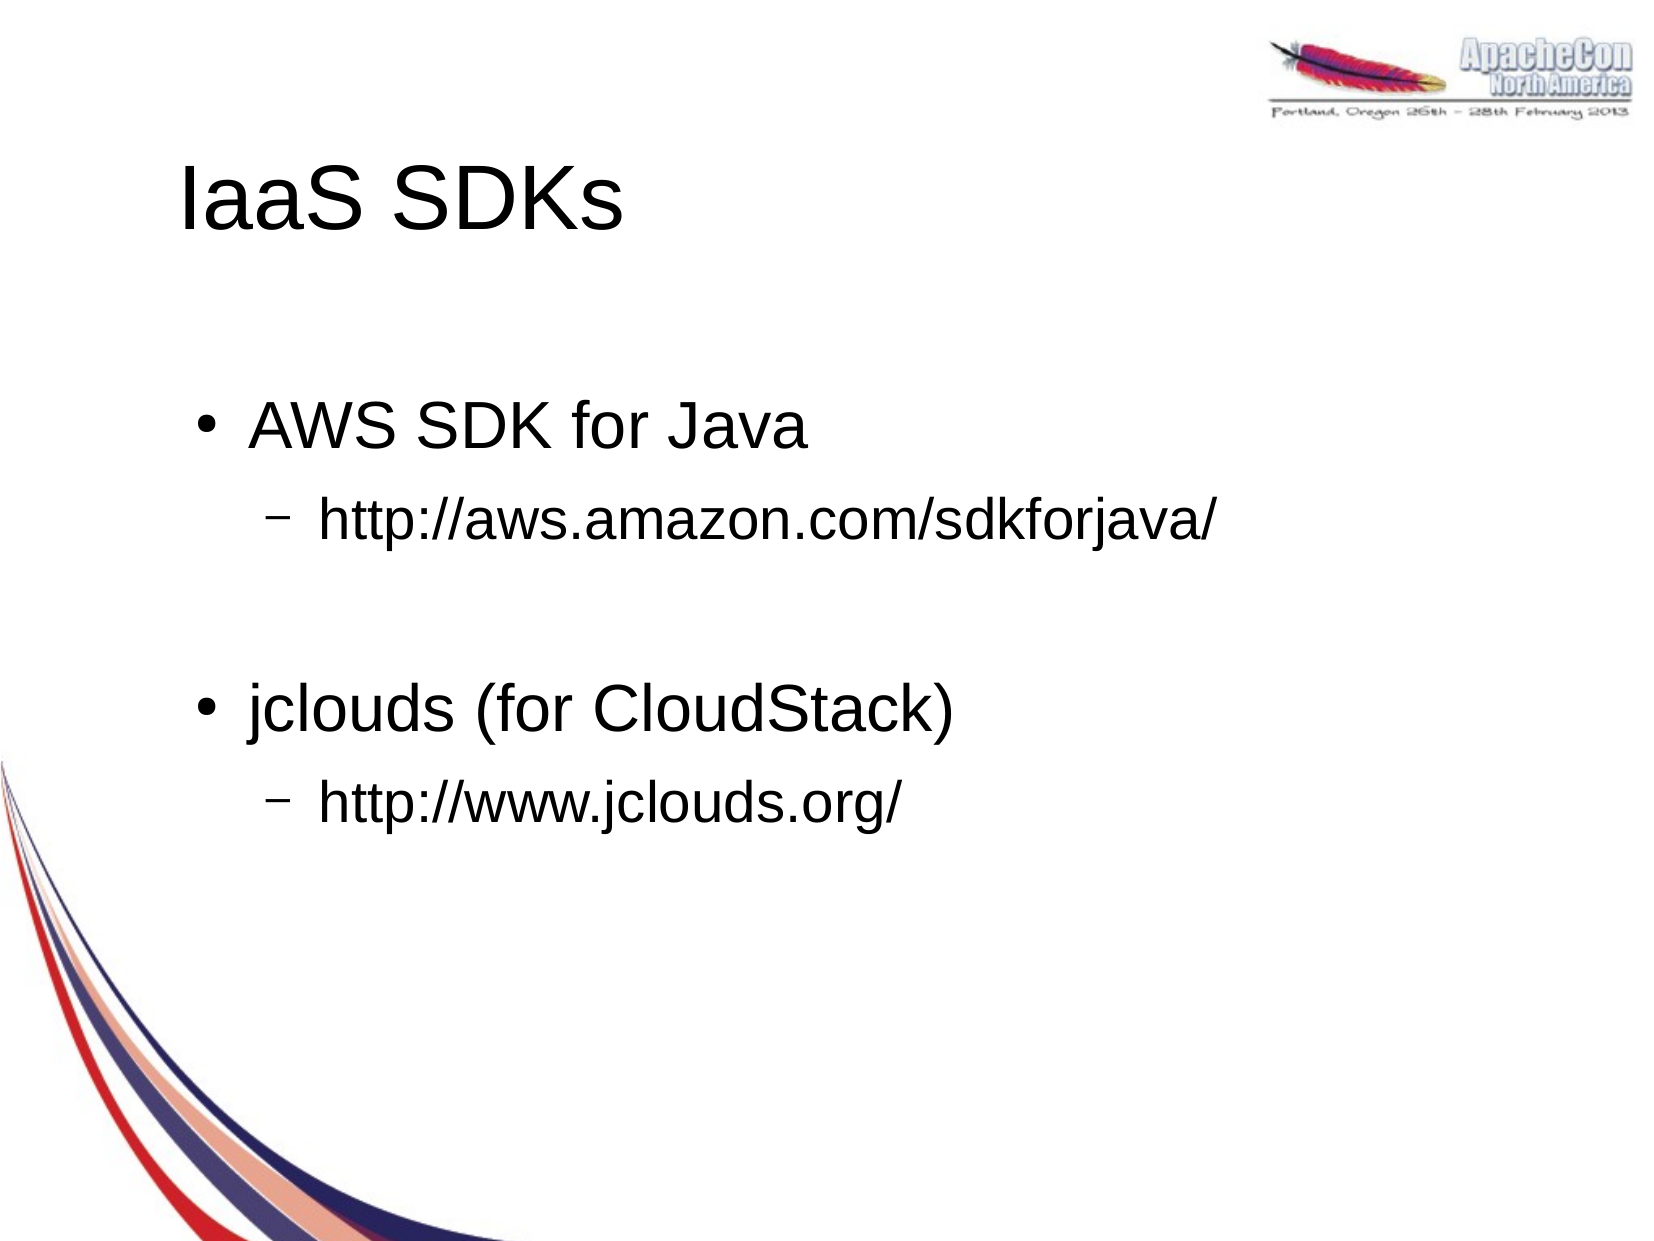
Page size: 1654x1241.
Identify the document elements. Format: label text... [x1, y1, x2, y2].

picture [0, 0, 1654, 1241]
title IaaS SDKs [177, 141, 1536, 254]
list AWS SDK for Java http://aws.amazon.com/sdkforjava/ jclouds (for CloudStack) http://www.jclouds.org/ [177, 283, 1536, 1102]
